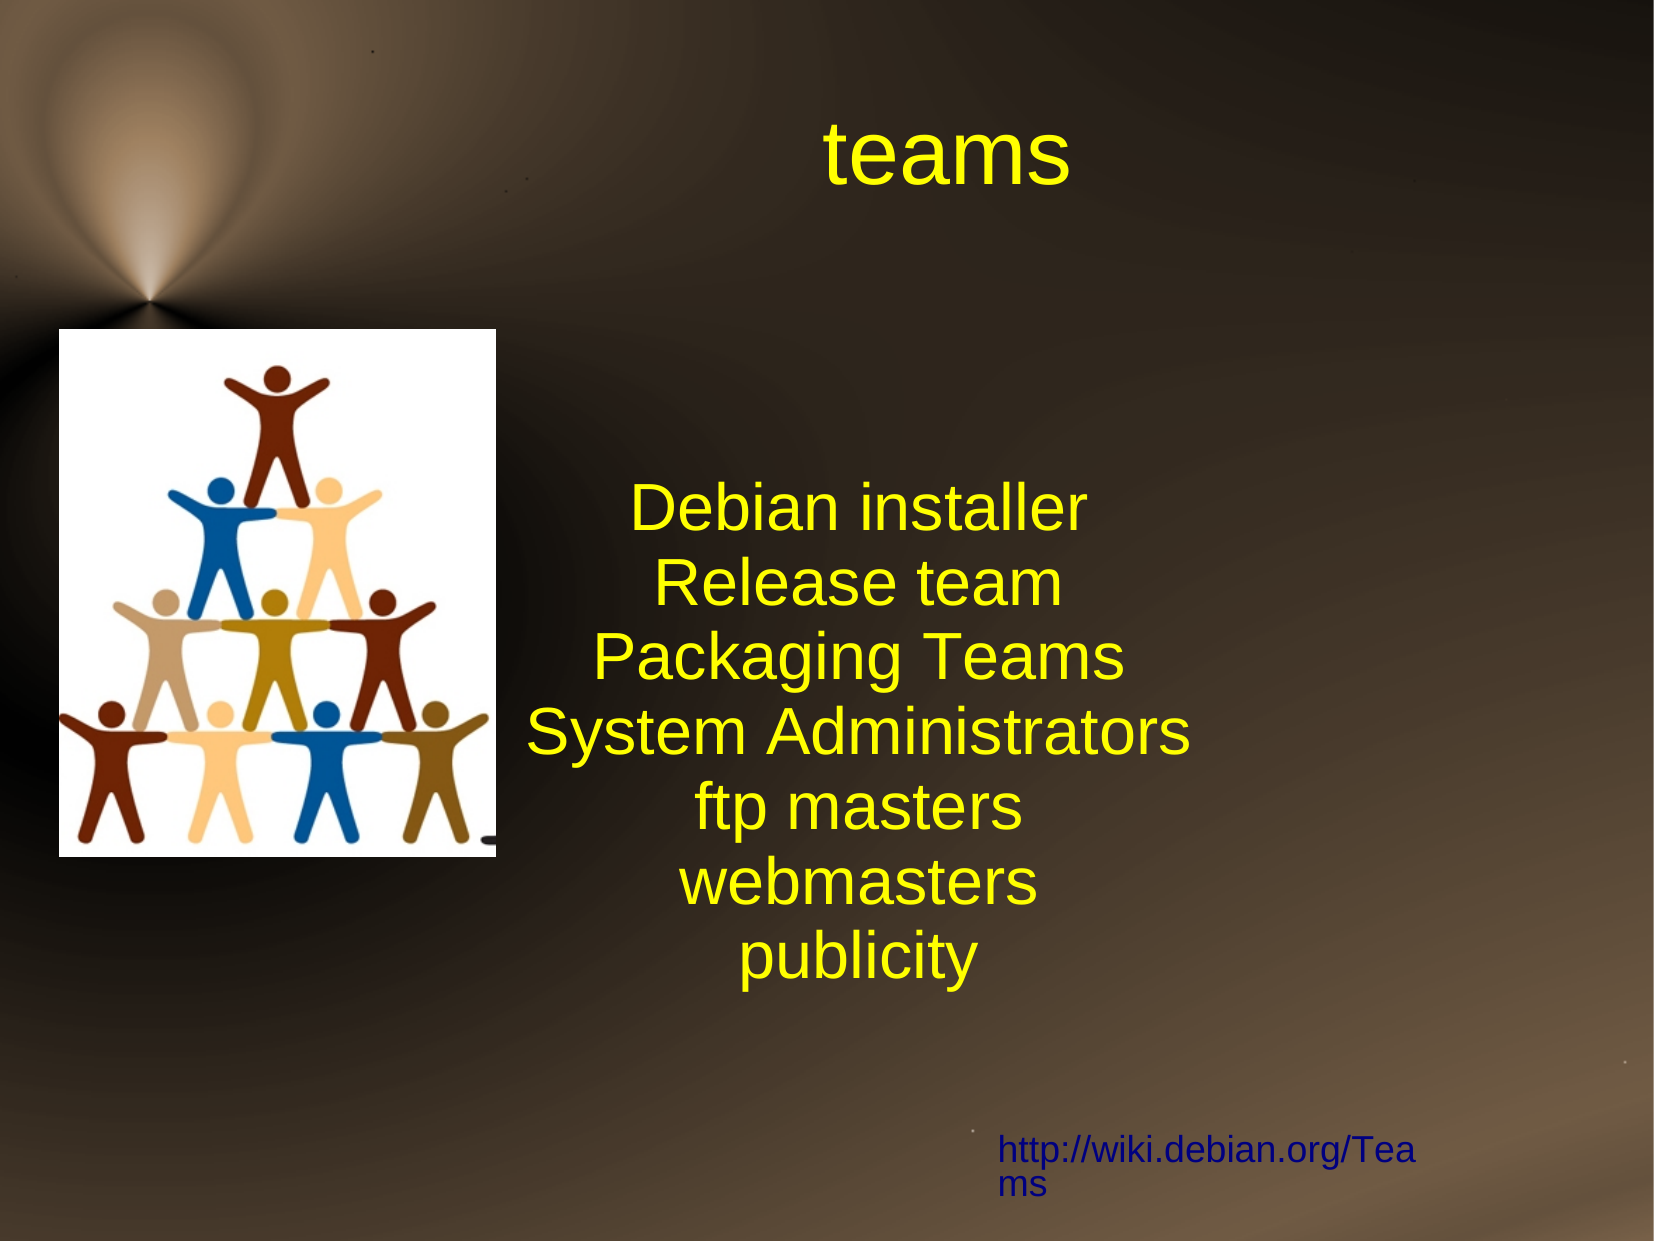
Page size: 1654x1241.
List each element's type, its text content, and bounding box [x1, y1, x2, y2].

text_box http://wiki.debian.org/Teams [983, 1120, 1450, 1181]
title teams [324, 56, 1571, 250]
subtitle Debian installer Release team Packaging Teams System Administrators ftp masters webmasters publicity [147, 361, 1571, 1102]
picture [0, 0, 1654, 1241]
